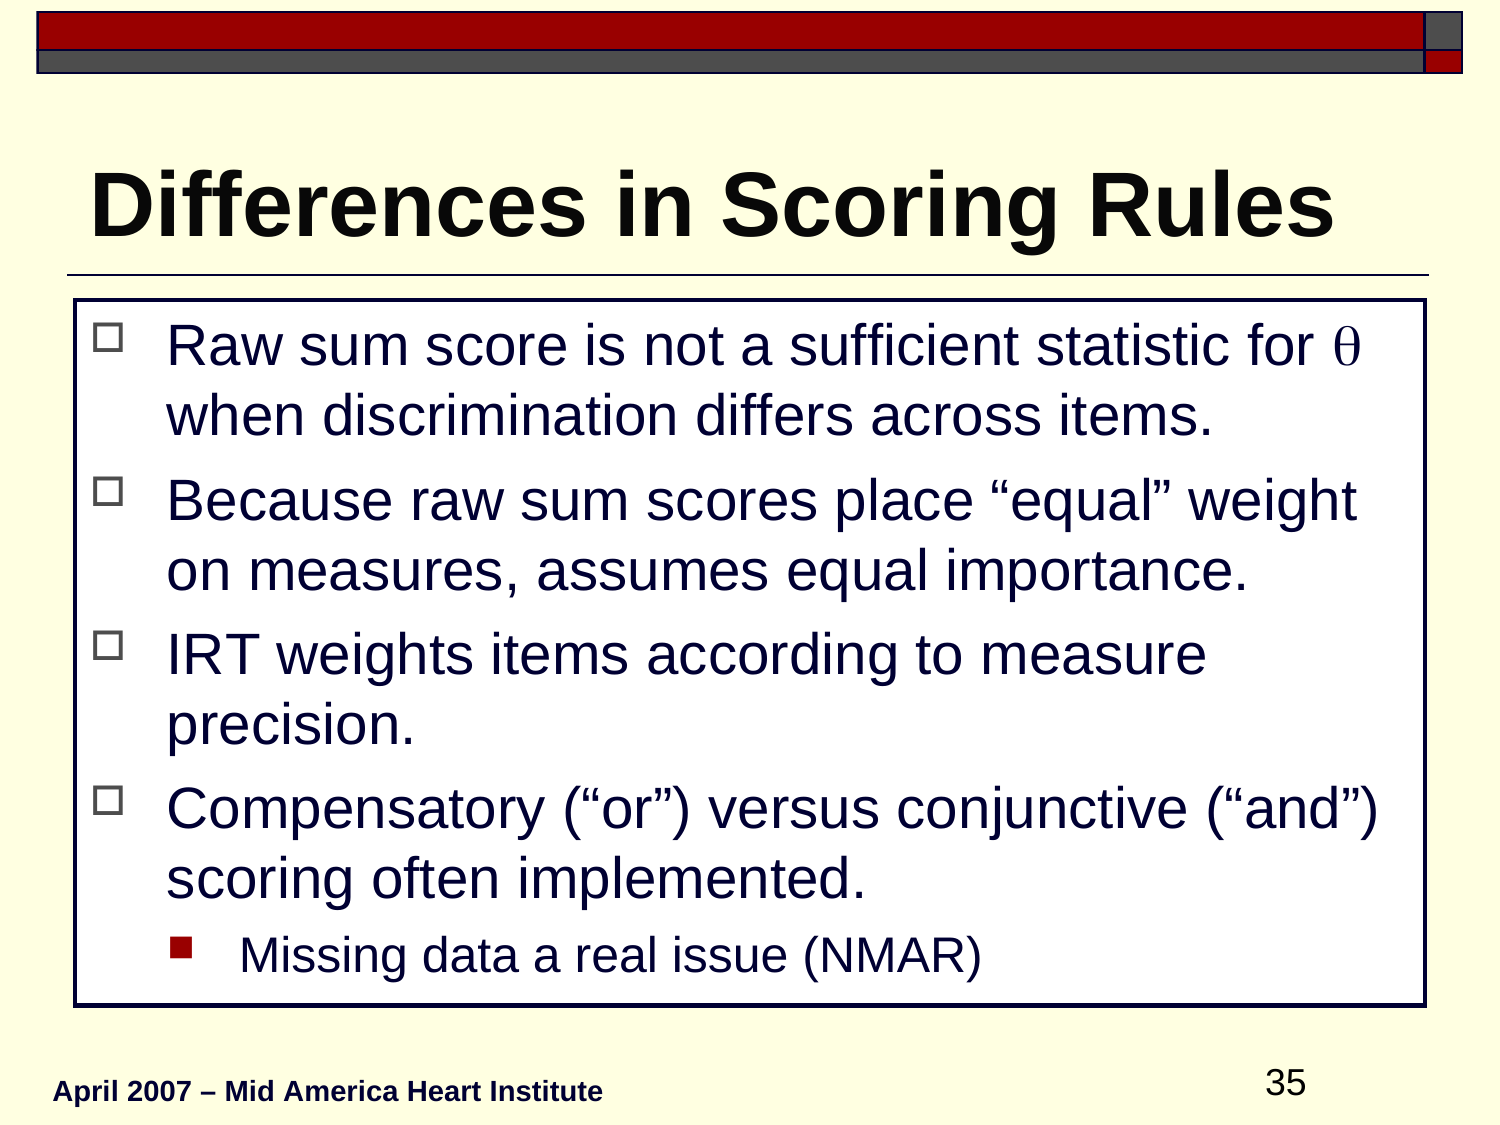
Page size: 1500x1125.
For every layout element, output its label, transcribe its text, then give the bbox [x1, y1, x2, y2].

list Raw sum score is not a sufficient statistic for  when discrimination differs across items. Because raw sum scores place “equal” weight on measures, assumes equal importance. IRT weights items according to measure precision. Compensatory (“or”) versus conjunctive (“and”) scoring often implemented. Missing data a real issue (NMAR) [75, 299, 1426, 1006]
title Differences in Scoring Rules [75, 87, 1426, 263]
